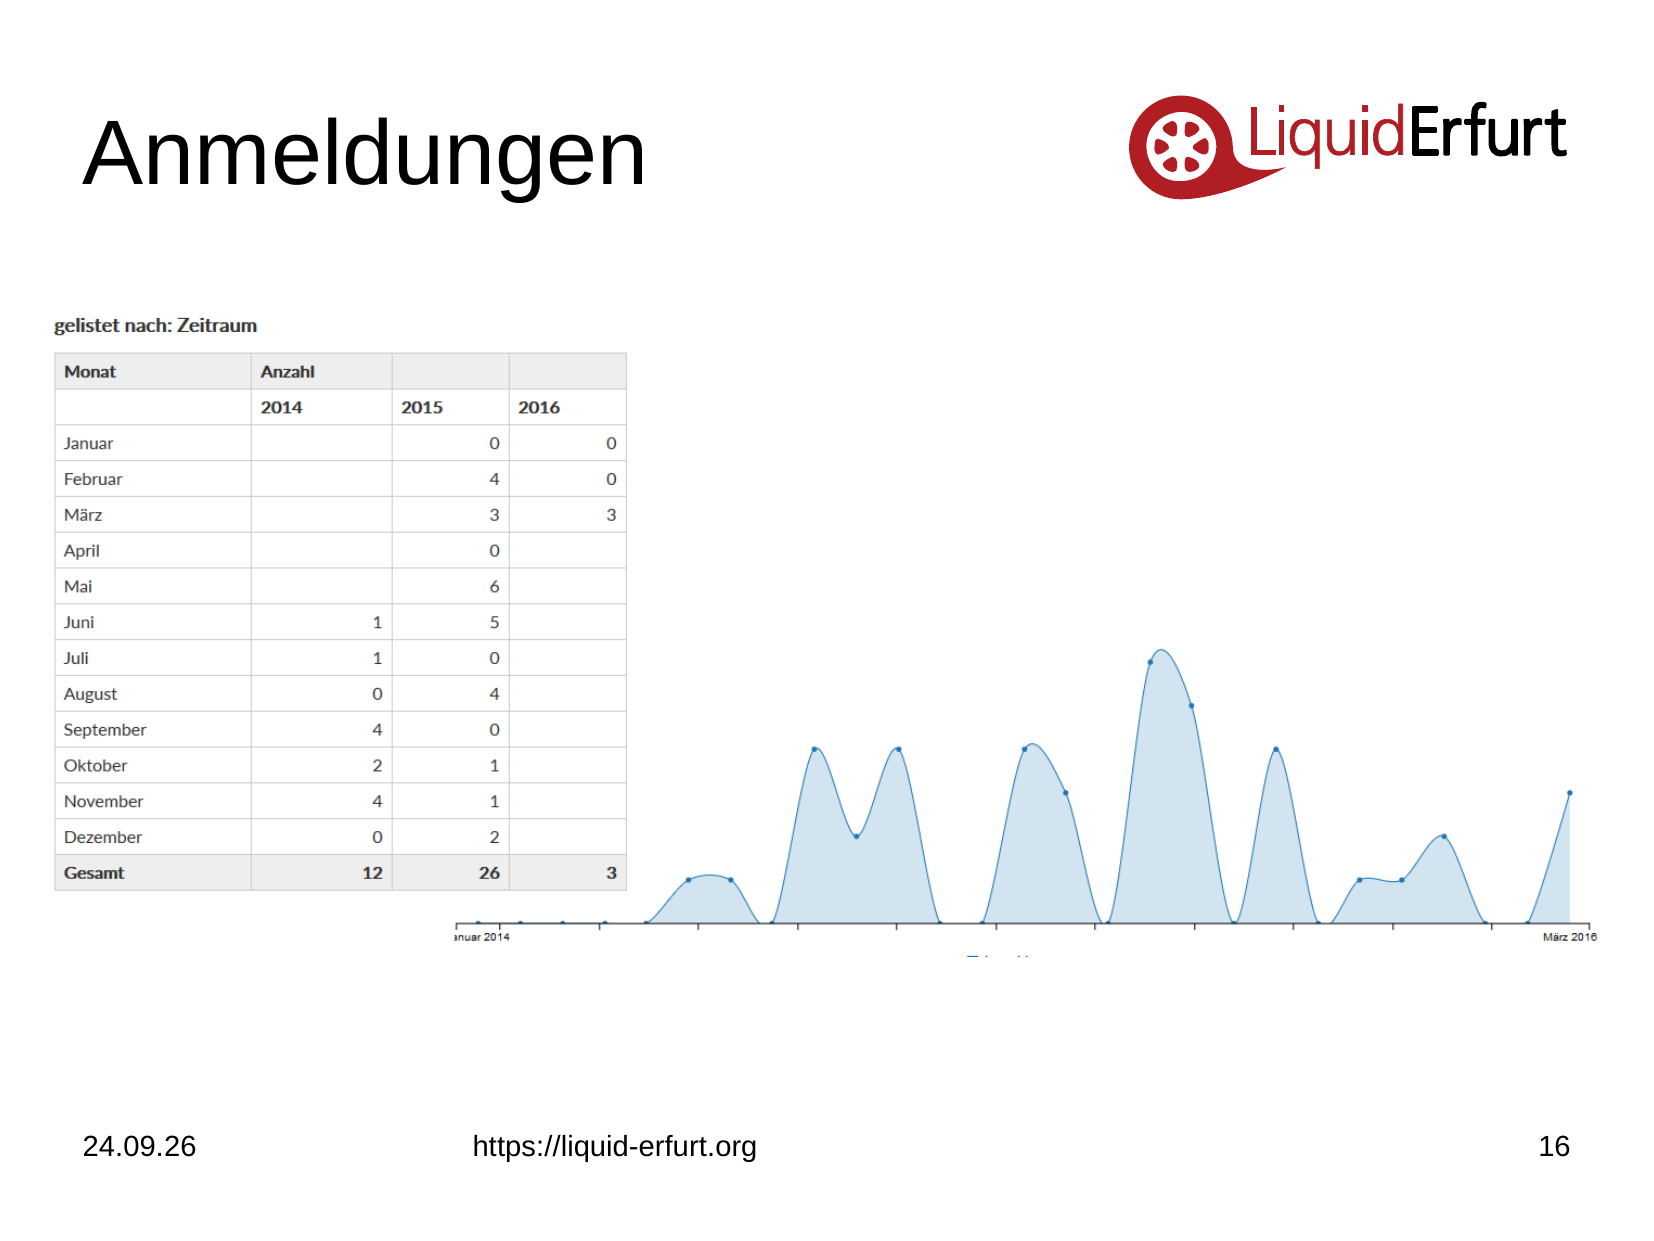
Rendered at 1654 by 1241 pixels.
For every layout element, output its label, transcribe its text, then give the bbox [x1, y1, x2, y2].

title Anmeldungen [82, 49, 1571, 257]
picture [35, 306, 1607, 957]
